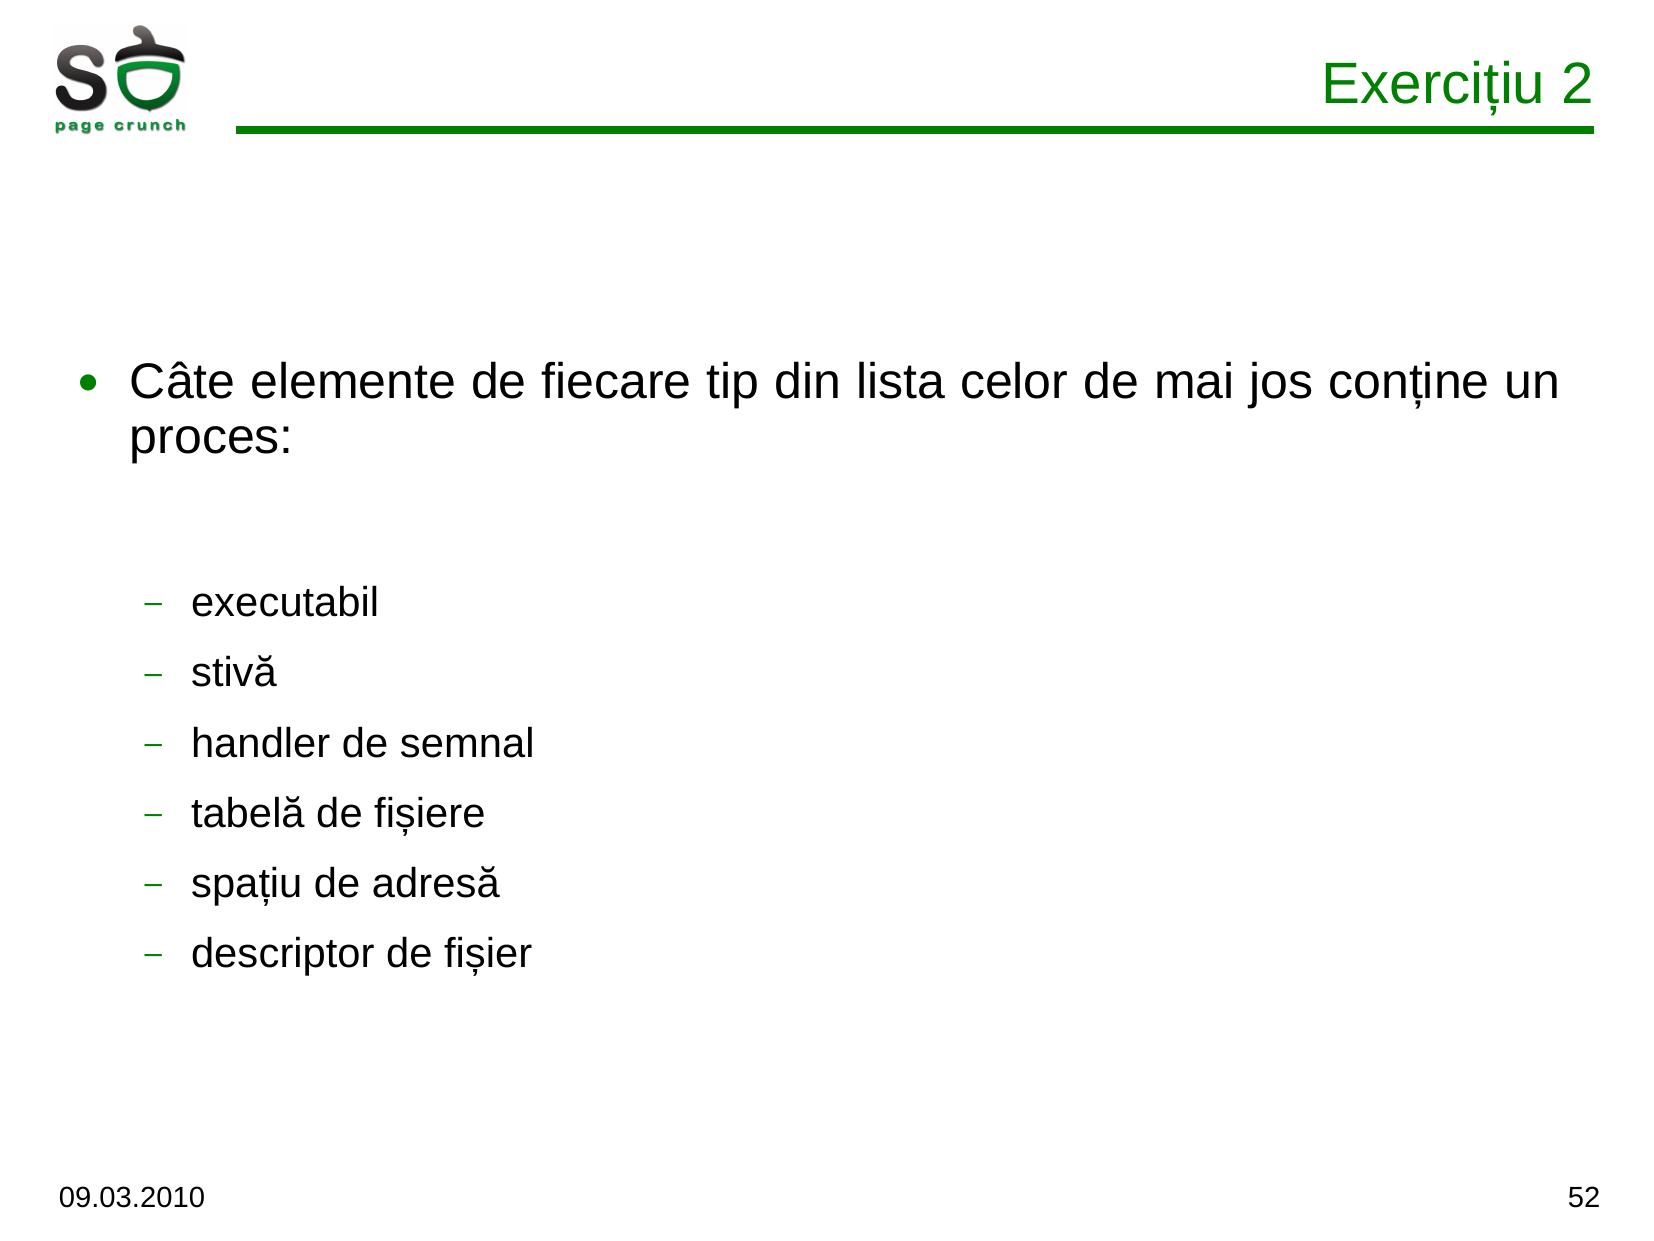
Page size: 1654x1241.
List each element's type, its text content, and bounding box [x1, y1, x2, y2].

picture [53, 23, 188, 136]
list Câte elemente de fiecare tip din lista celor de mai jos conține un proces: executabil stivă handler de semnal tabelă de fișiere spațiu de adresă descriptor de fișier [59, 177, 1595, 1152]
title Exercițiu 2 [236, 49, 1595, 119]
